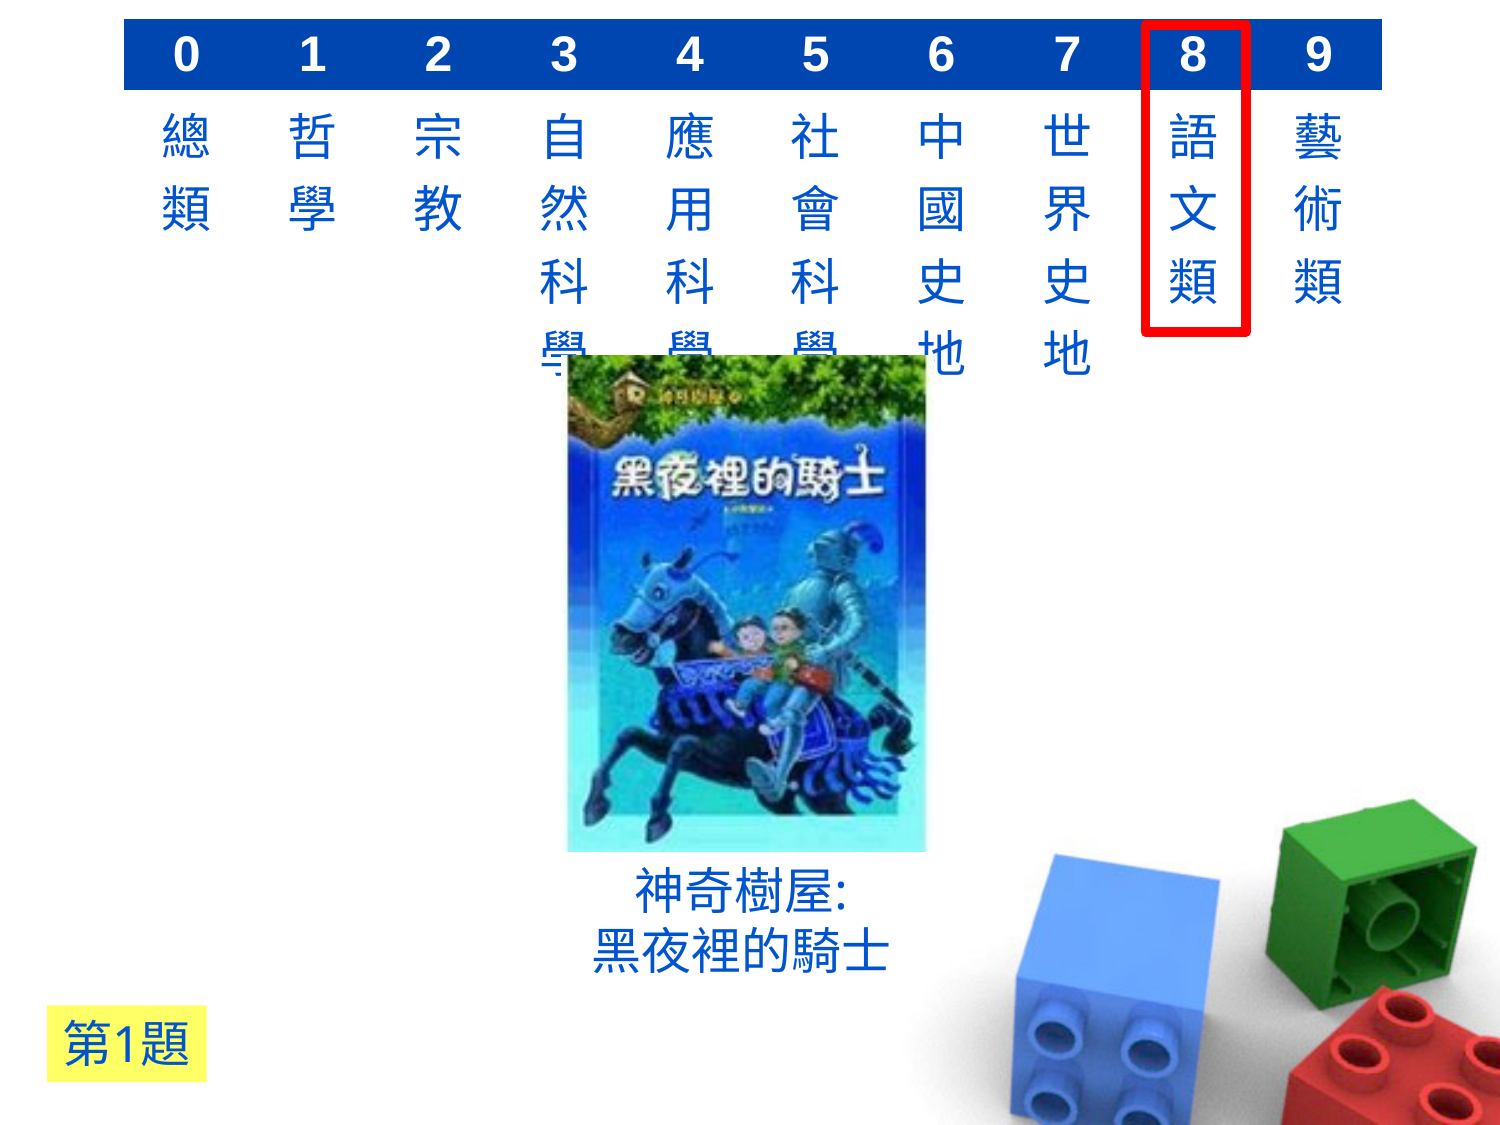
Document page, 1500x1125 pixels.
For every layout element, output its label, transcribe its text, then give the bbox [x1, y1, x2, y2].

table_cell 哲學 [250, 90, 376, 395]
table_cell 應用科學 [627, 90, 753, 355]
table_header 5 [753, 19, 879, 90]
table_cell 中國史地 [879, 90, 1004, 395]
table_cell 世界史地 [1004, 90, 1130, 395]
table_header 4 [627, 19, 753, 90]
table_header 3 [501, 19, 627, 90]
text_box 神奇樹屋: 黑夜裡的騎士 [572, 852, 910, 987]
table_header 6 [879, 19, 1004, 90]
table_header 0 [124, 19, 250, 90]
table_header 1 [250, 19, 376, 90]
table_cell 藝術類 [1256, 90, 1382, 395]
table_cell 宗教 [376, 90, 501, 395]
table_cell 自然科學 [501, 90, 627, 395]
table_header 9 [1256, 19, 1382, 90]
table_cell 語文類 [1150, 90, 1241, 327]
table_cell 應用科學 [672, 351, 708, 355]
table_cell 社會科學 [797, 351, 833, 355]
table_header 8 [1130, 19, 1256, 90]
table_header 2 [376, 19, 501, 90]
table_header 7 [1004, 19, 1130, 90]
table_cell 語文類 [1130, 90, 1256, 395]
text_box 第1題 [47, 1005, 207, 1083]
picture [249, 187, 1500, 1125]
table_cell 社會科學 [753, 90, 879, 355]
table_cell 總類 [124, 90, 250, 395]
table_header 8 [1150, 30, 1241, 90]
